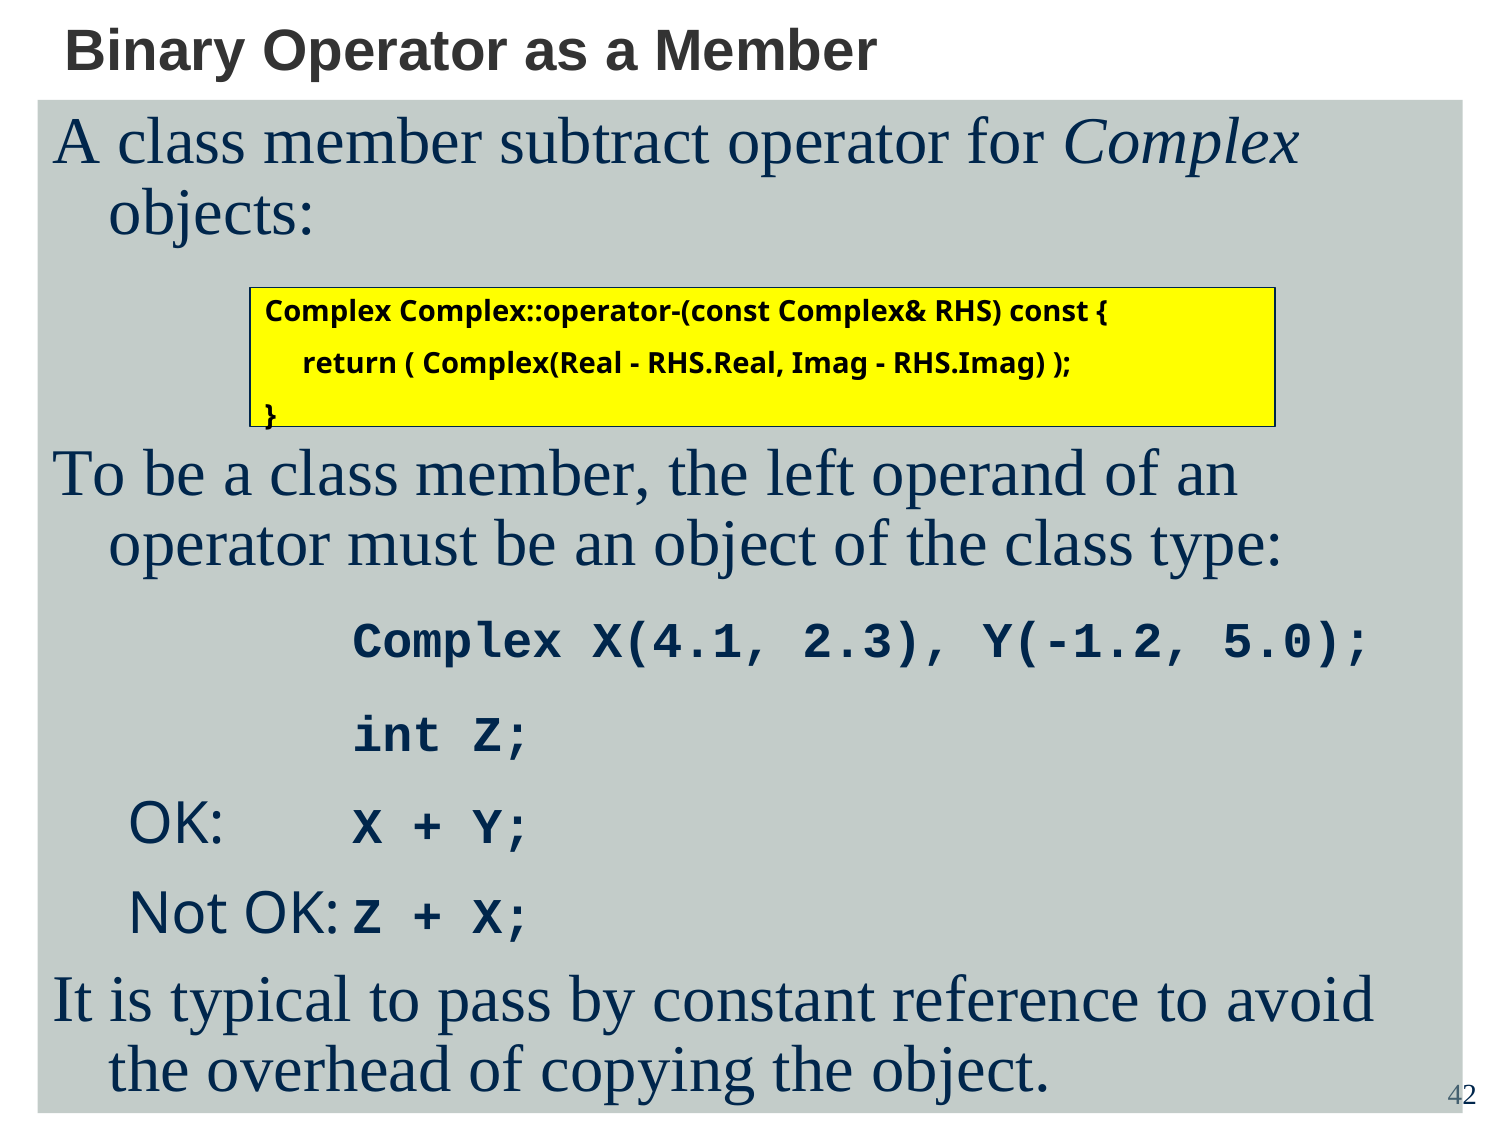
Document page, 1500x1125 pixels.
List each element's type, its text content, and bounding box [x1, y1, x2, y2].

text_box Complex Complex::operator-(const Complex& RHS) const { return ( Complex(Real - RHS.Real, Imag - RHS.Imag) ); } [249, 287, 1275, 488]
list A class member subtract operator for Complex objects: To be a class member, the left operand of an operator must be an object of the class type: Complex X(4.1, 2.3), Y(-1.2, 5.0); int Z; OK: X + Y; Not OK: Z + X; It is typical to pass by constant reference to avoid the overhead of copying the object. [37, 99, 1463, 1065]
title Binary Operator as a Member [49, 0, 1450, 91]
